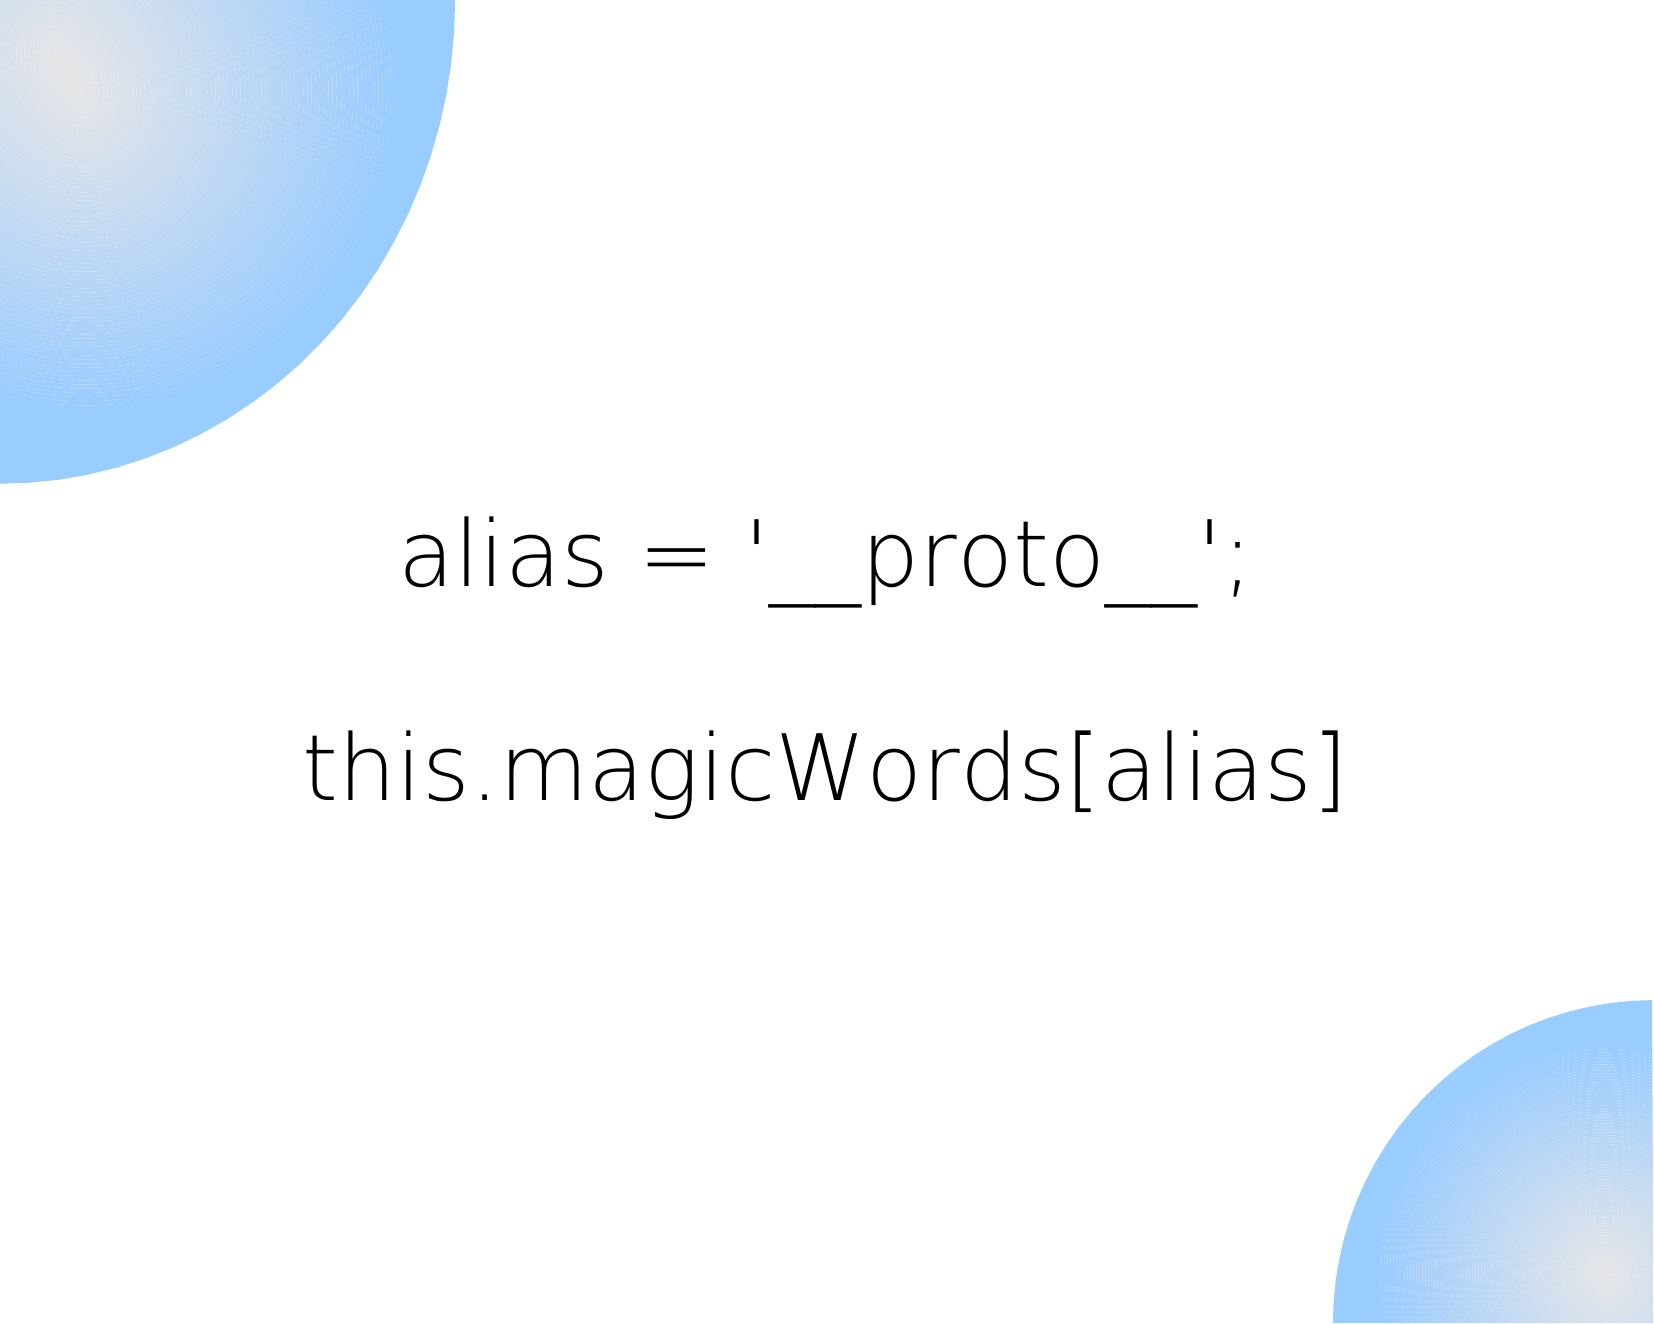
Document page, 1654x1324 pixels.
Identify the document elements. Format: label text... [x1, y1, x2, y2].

subtitle alias = '__proto__'; this.magicWords[alias] [82, 149, 1571, 1174]
